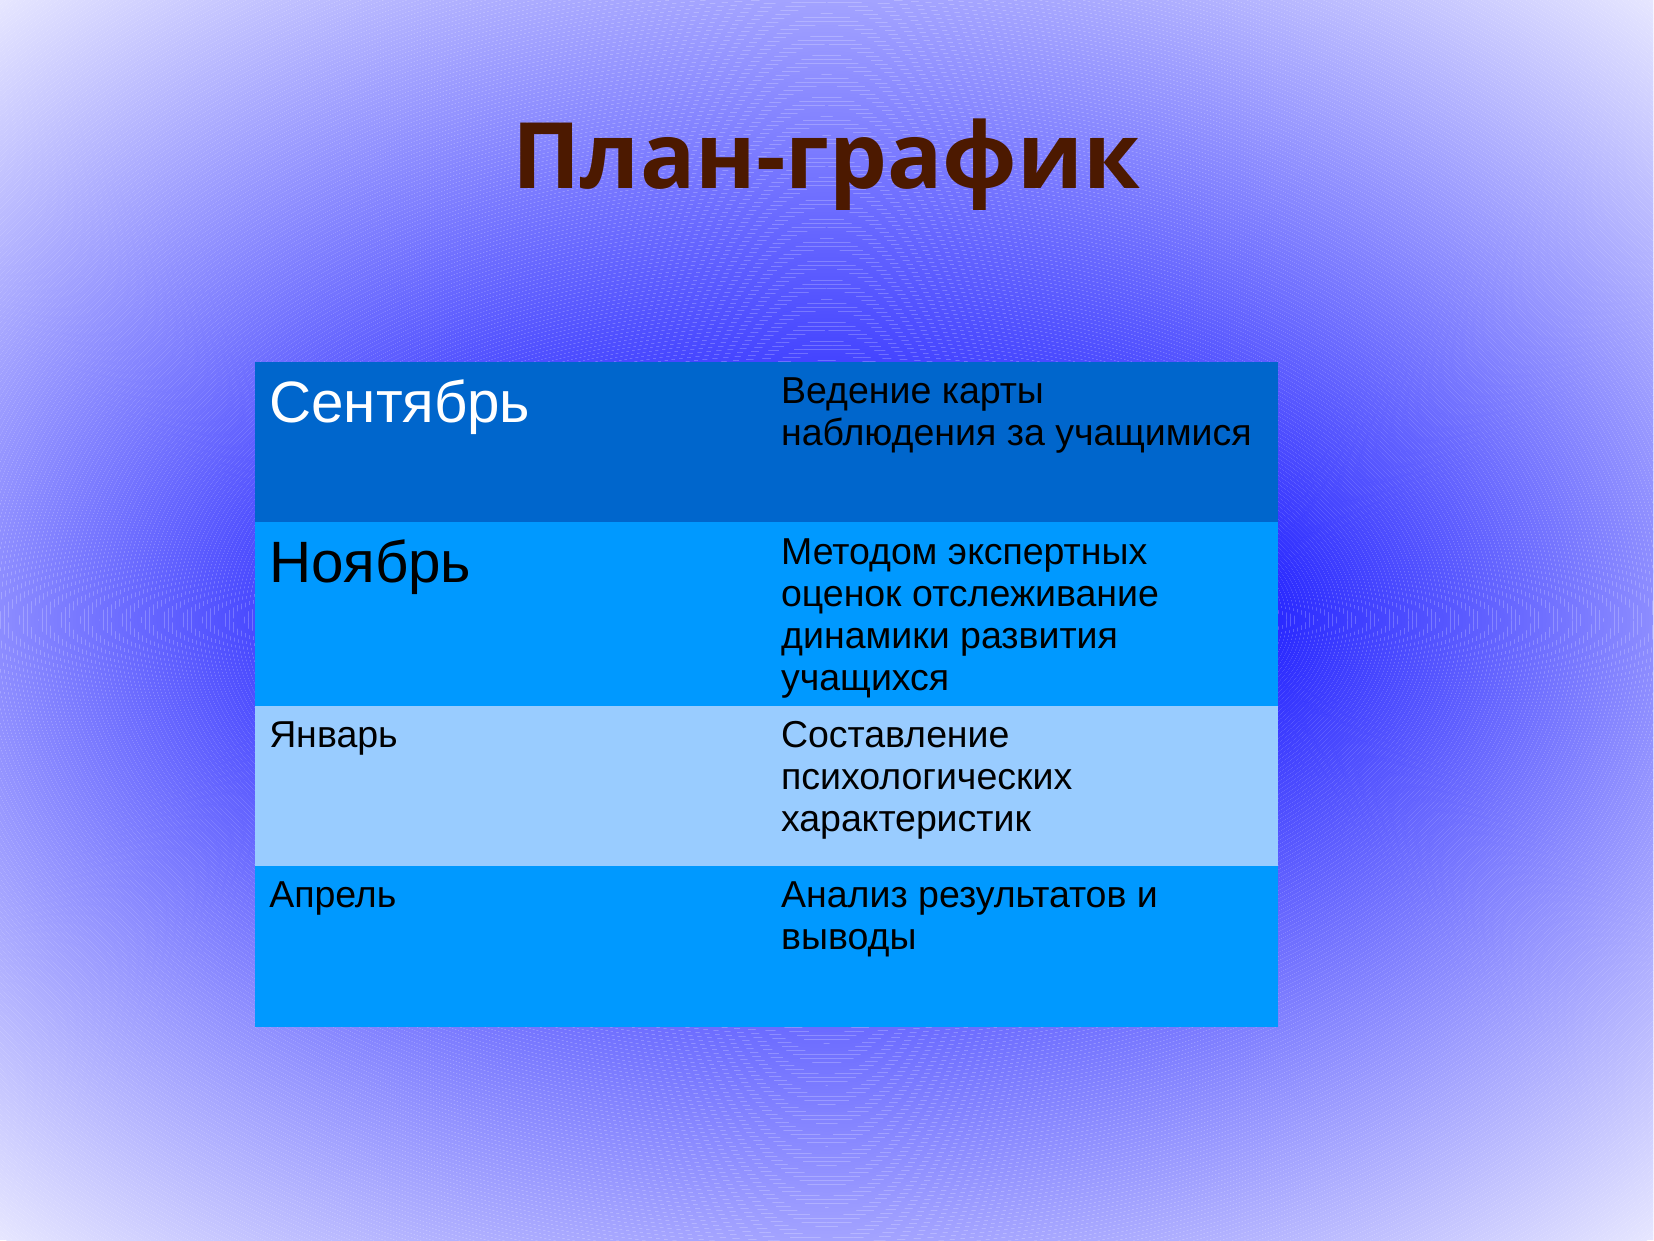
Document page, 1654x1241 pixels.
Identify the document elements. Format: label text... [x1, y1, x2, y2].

table_cell Анализ результатов и выводы [766, 866, 1278, 1027]
table_cell Составление психологических характеристик [766, 706, 1278, 866]
table_cell Методом экспертных оценок отслеживание динамики развития учащихся [766, 522, 1278, 706]
table_cell Январь [255, 706, 766, 866]
table_header Сентябрь [255, 362, 766, 522]
table_header Ведение карты наблюдения за учащимися [766, 362, 1278, 522]
title План-график [82, 49, 1571, 257]
table_cell Ноябрь [255, 522, 766, 706]
table_cell Апрель [255, 866, 766, 1027]
